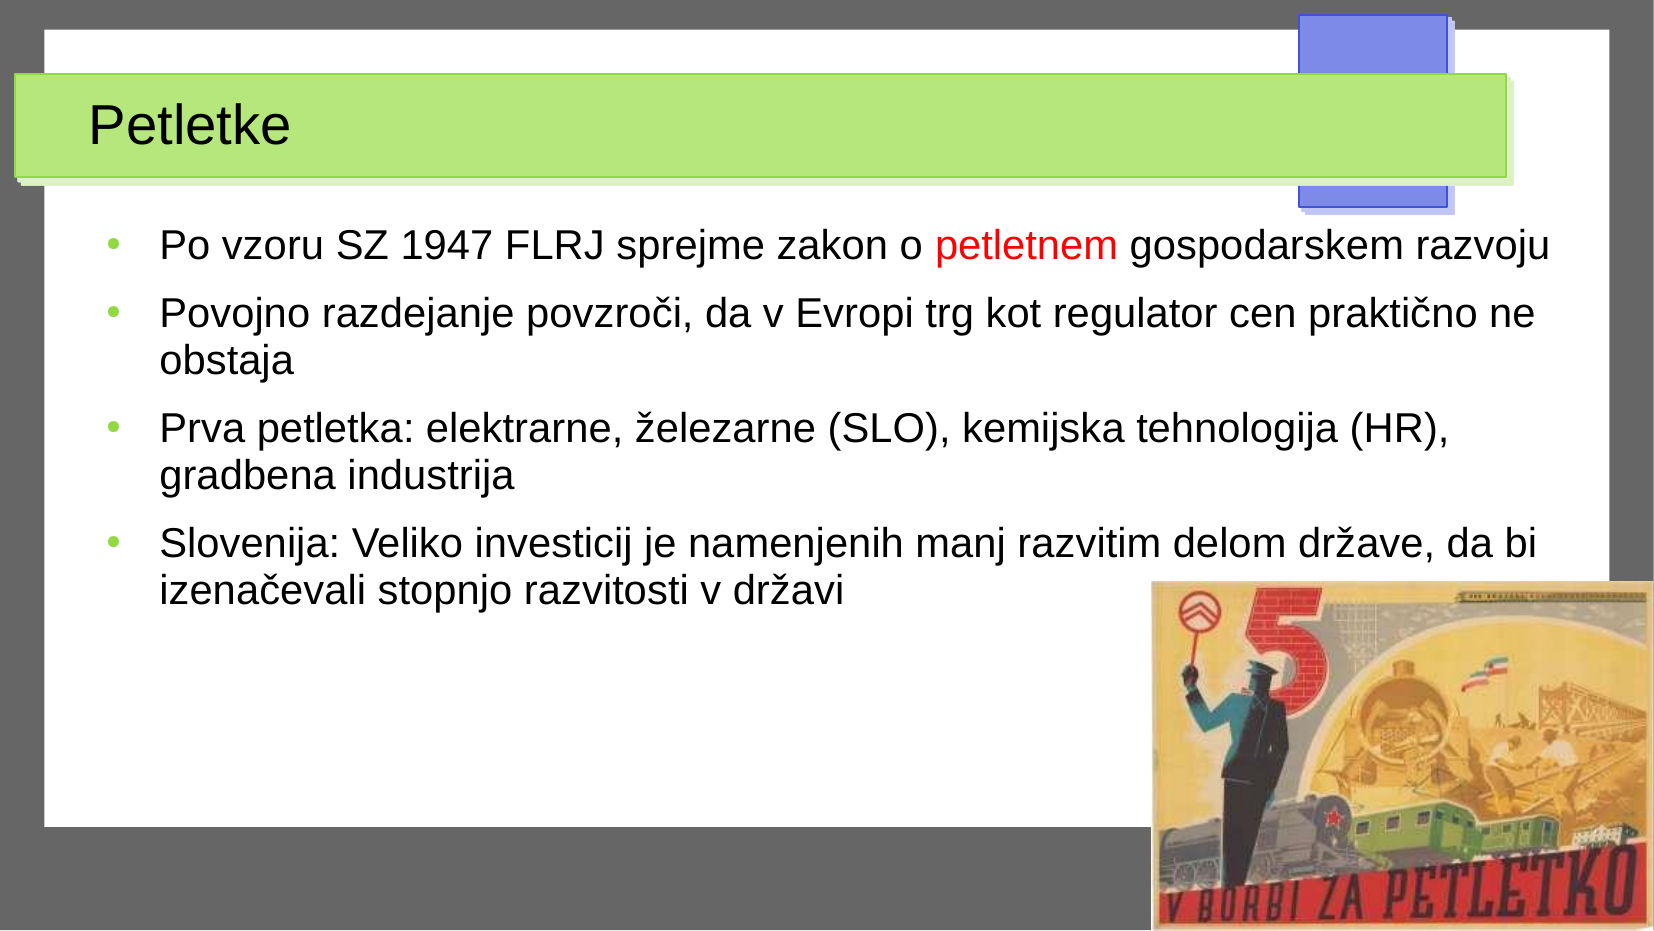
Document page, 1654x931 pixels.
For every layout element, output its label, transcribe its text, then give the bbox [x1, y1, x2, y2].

title Petletke [88, 73, 1506, 178]
picture [1151, 581, 1654, 931]
list Po vzoru SZ 1947 FLRJ sprejme zakon o petletnem gospodarskem razvoju Povojno razdejanje povzroči, da v Evropi trg kot regulator cen praktično ne obstaja Prva petletka: elektrarne, železarne (SLO), kemijska tehnologija (HR), gradbena industrija Slovenija: Veliko investicij je namenjenih manj razvitim delom države, da bi izenačevali stopnjo razvitosti v državi [88, 221, 1565, 813]
